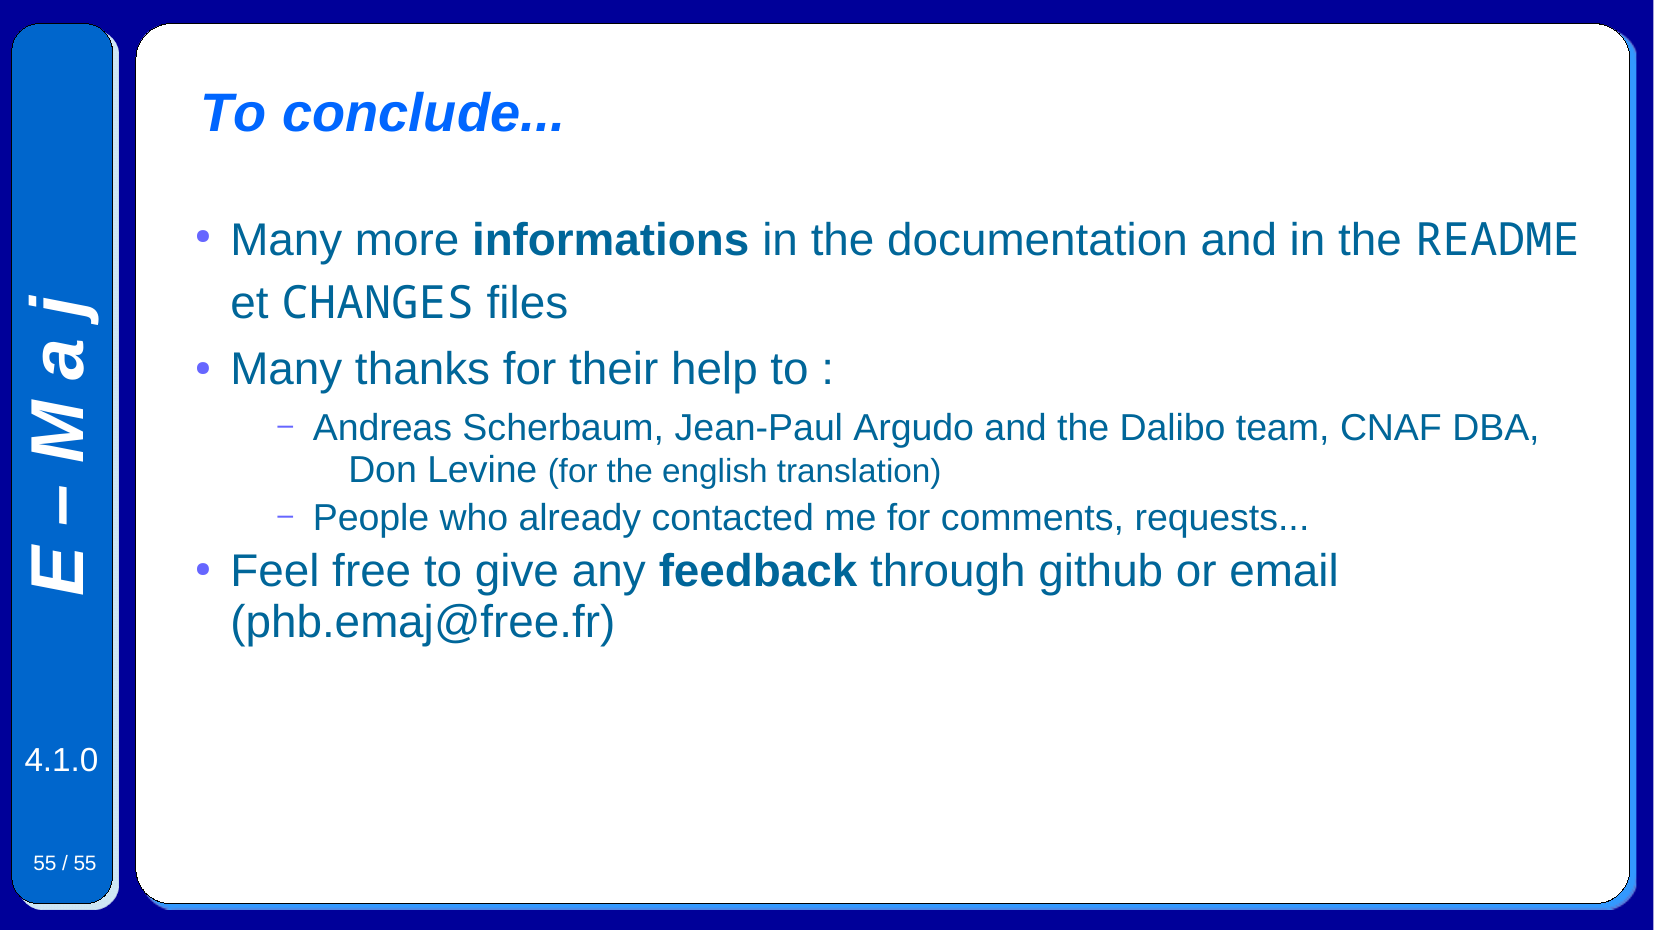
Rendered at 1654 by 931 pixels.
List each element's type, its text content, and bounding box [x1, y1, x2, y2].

title To conclude... [200, 34, 1575, 191]
list Many more informations in the documentation and in the README et CHANGES files Many thanks for their help to : Andreas Scherbaum, Jean-Paul Argudo and the Dalibo team, CNAF DBA, Don Levine (for the english translation) People who already contacted me for comments, requests... Feel free to give any feedback through github or email (phb.emaj@free.fr) [177, 206, 1587, 827]
